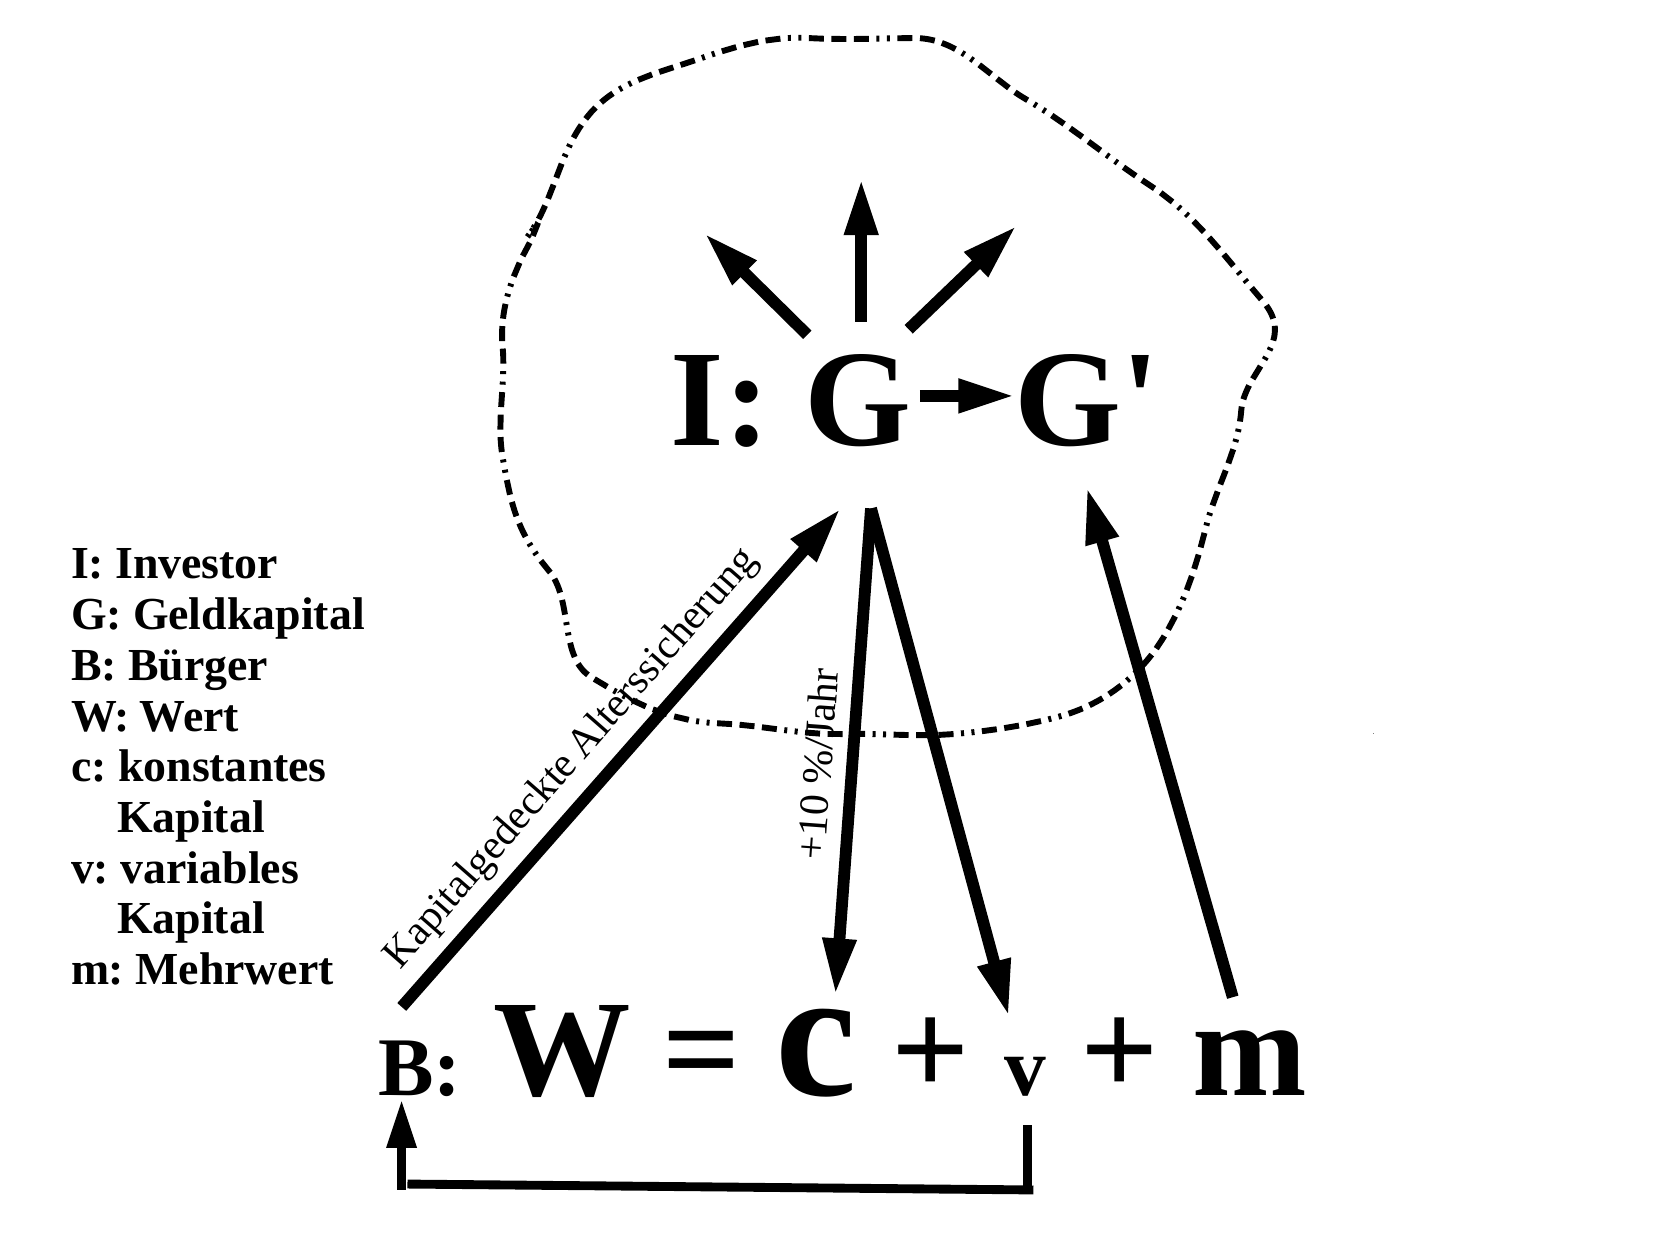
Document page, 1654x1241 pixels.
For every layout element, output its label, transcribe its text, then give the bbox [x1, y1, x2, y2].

text_box I: Investor G: Geldkapital B: Bürger W: Wert c: konstantes Kapital v: variables Kapital m: Mehrwert [56, 530, 397, 1007]
text_box Kapitalgedeckte Alterssicherung [397, 478, 819, 993]
text_box I: G G' B: W = c + v + m [301, 315, 1374, 1151]
text_box +10 %/Jahr [778, 630, 859, 877]
